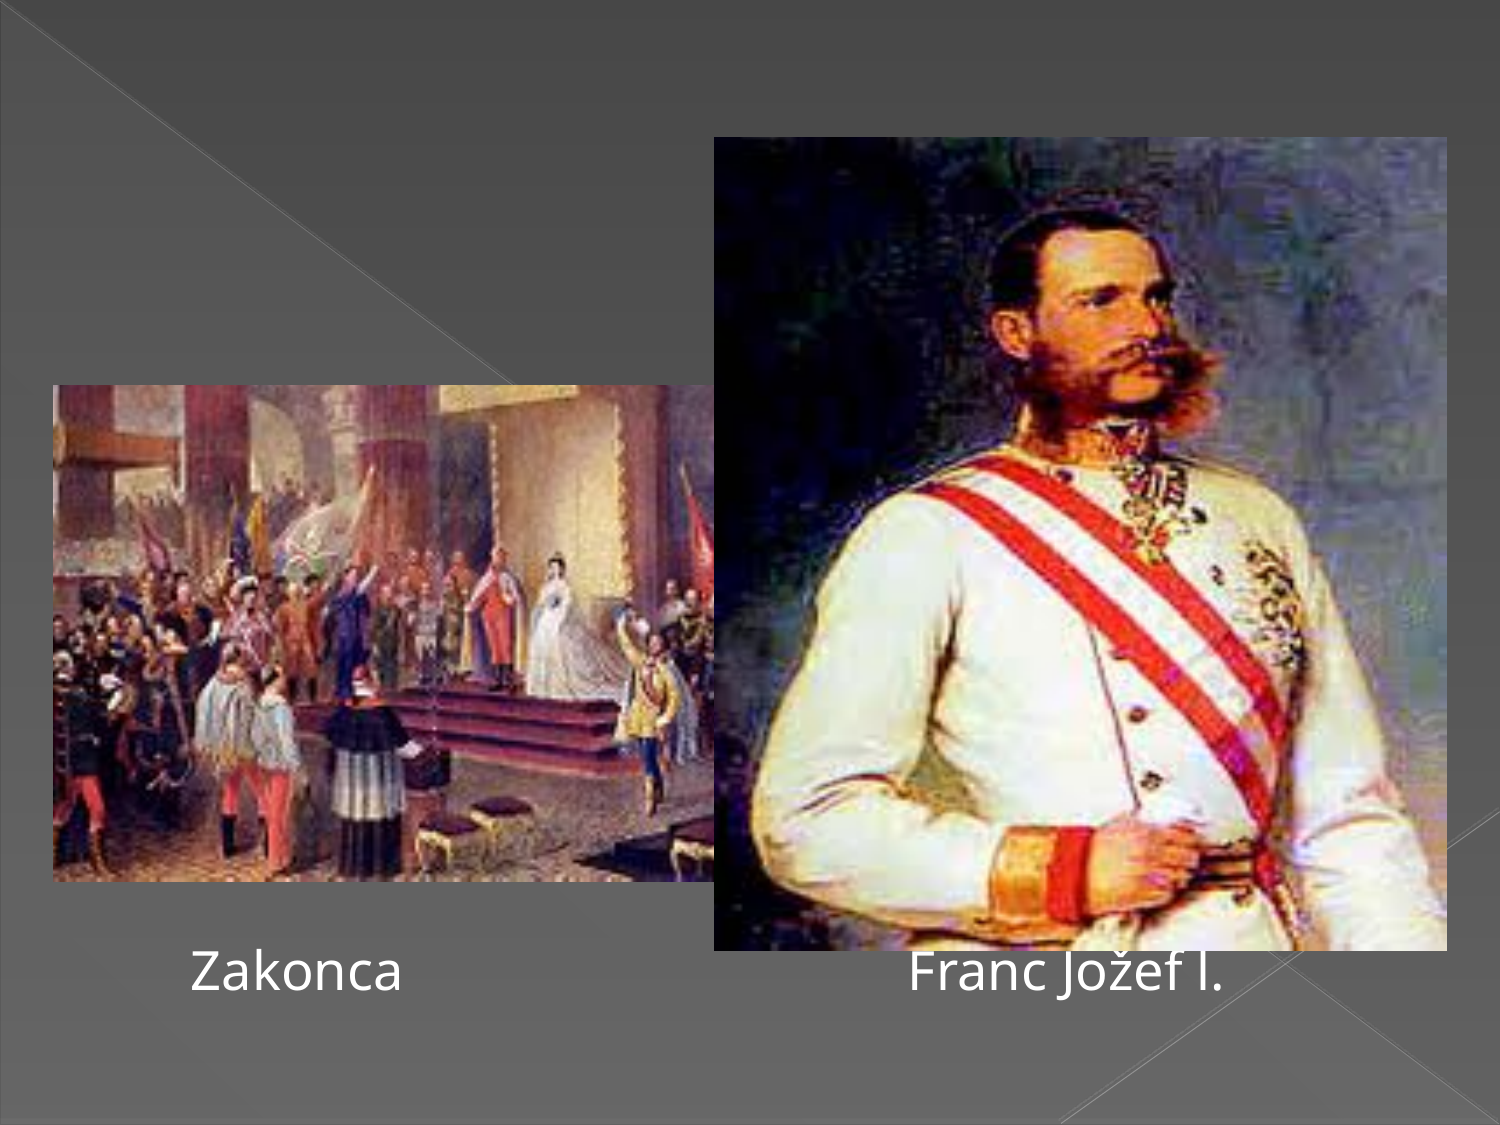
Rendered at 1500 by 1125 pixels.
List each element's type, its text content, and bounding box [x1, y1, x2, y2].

picture [53, 137, 1447, 951]
list Zakonca Franc Jožef l. [53, 928, 1425, 1094]
